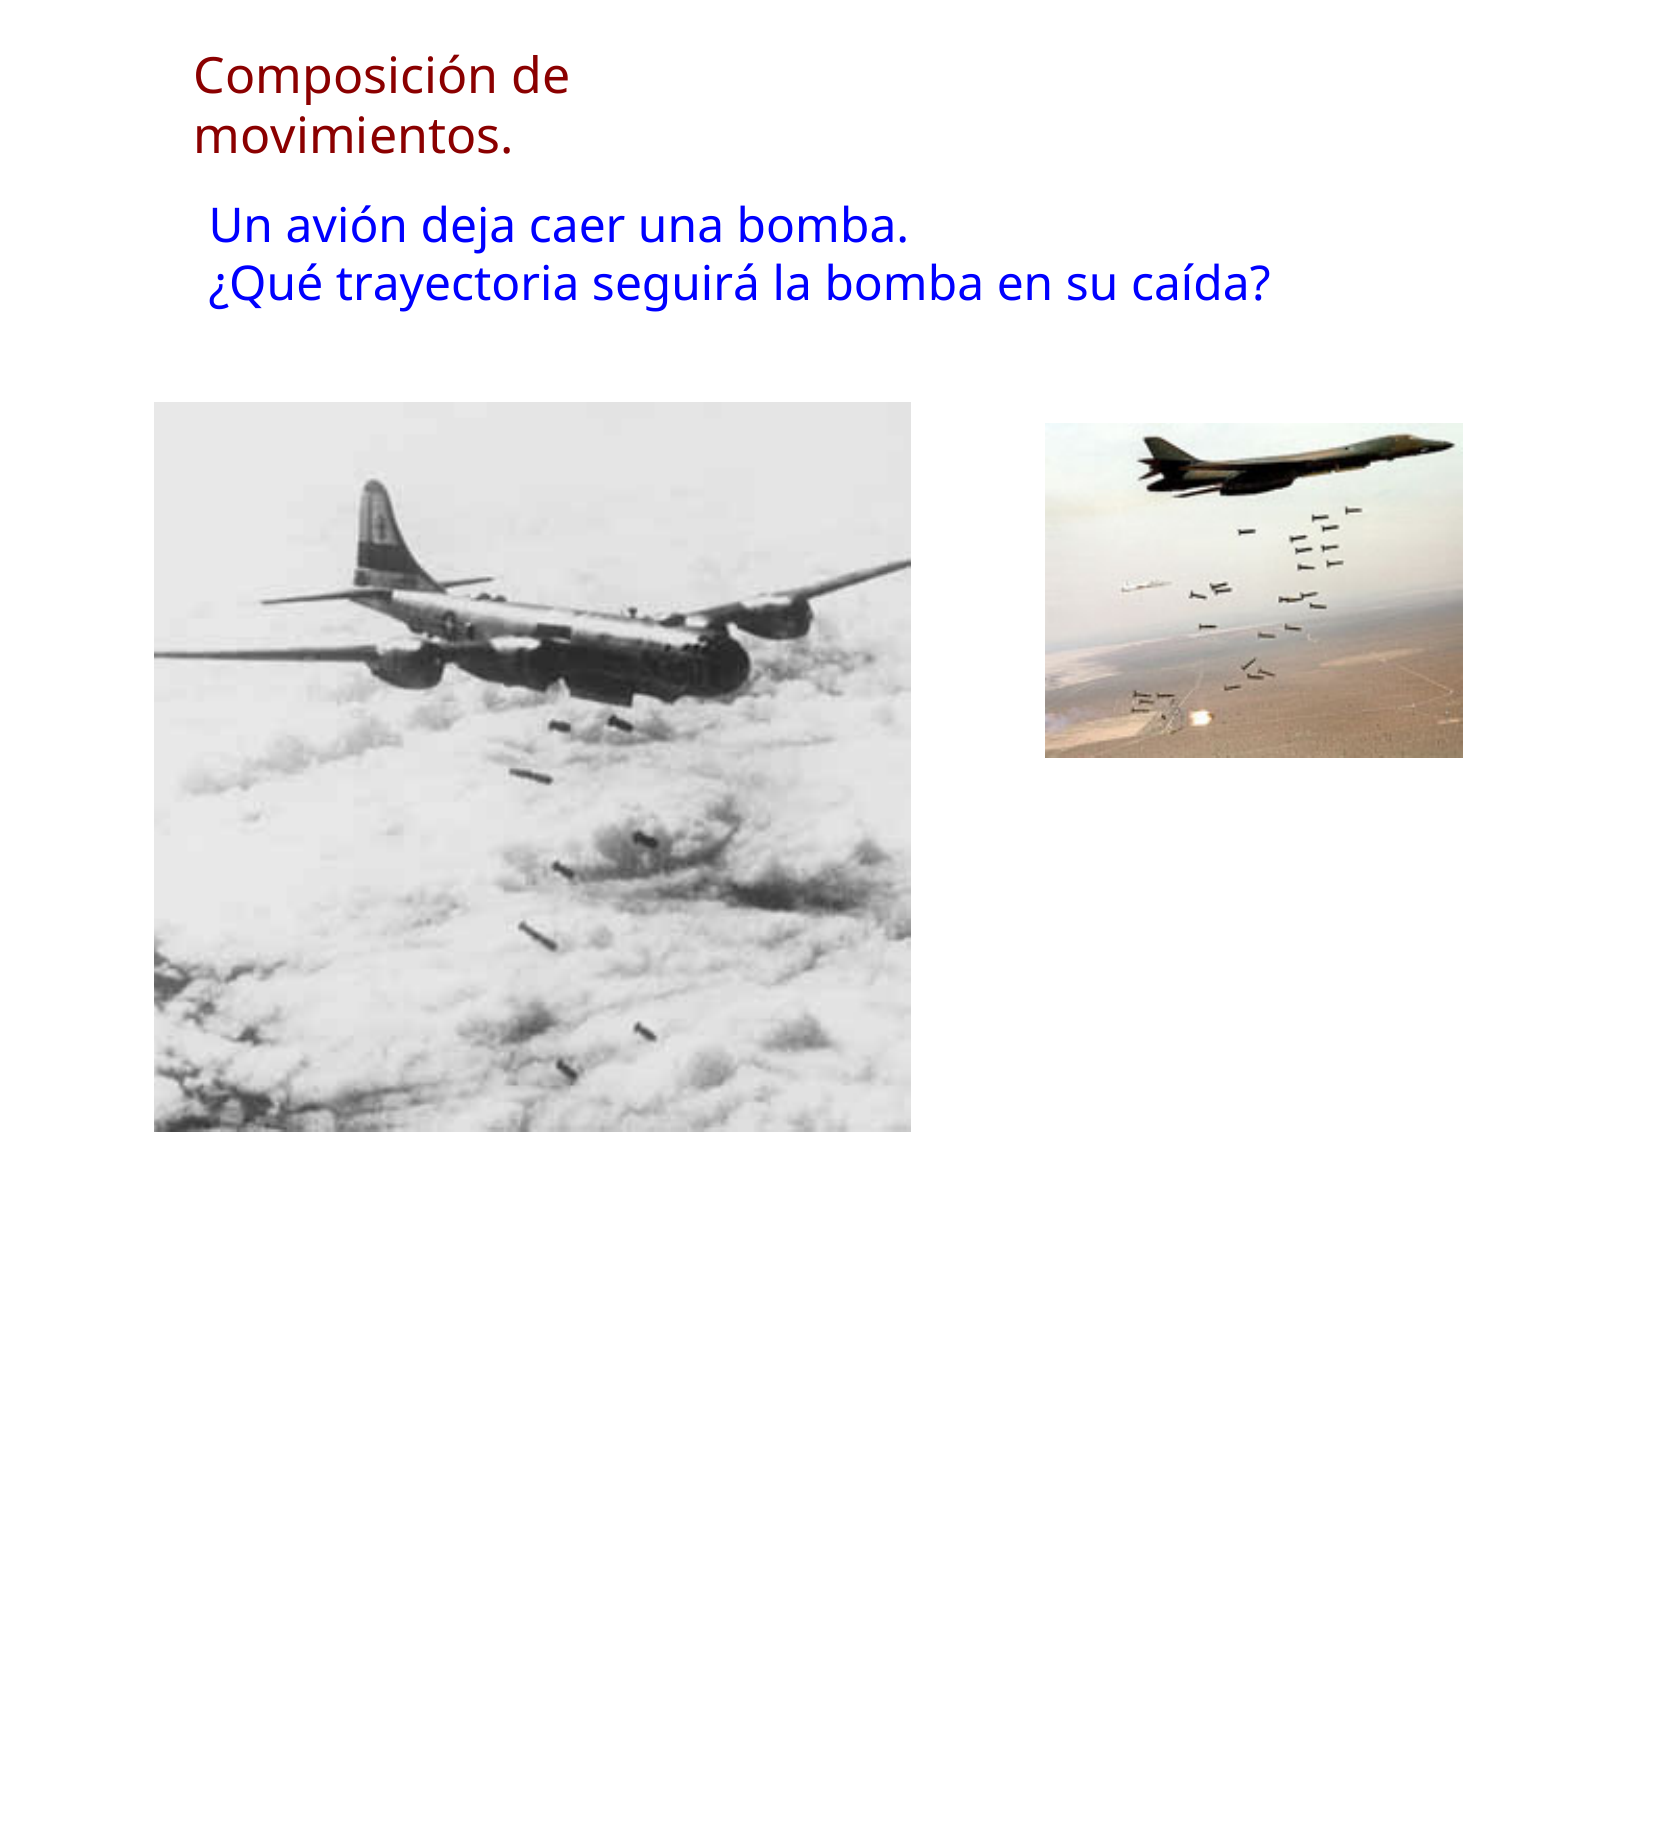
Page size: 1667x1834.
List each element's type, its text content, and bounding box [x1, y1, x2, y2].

text_box Un avión deja caer una bomba. ¿Qué trayectoria seguirá la bomba en su caída? [193, 187, 1373, 318]
picture [1045, 423, 1463, 758]
picture [154, 402, 911, 1132]
text_box Composición de movimientos. [179, 35, 917, 171]
